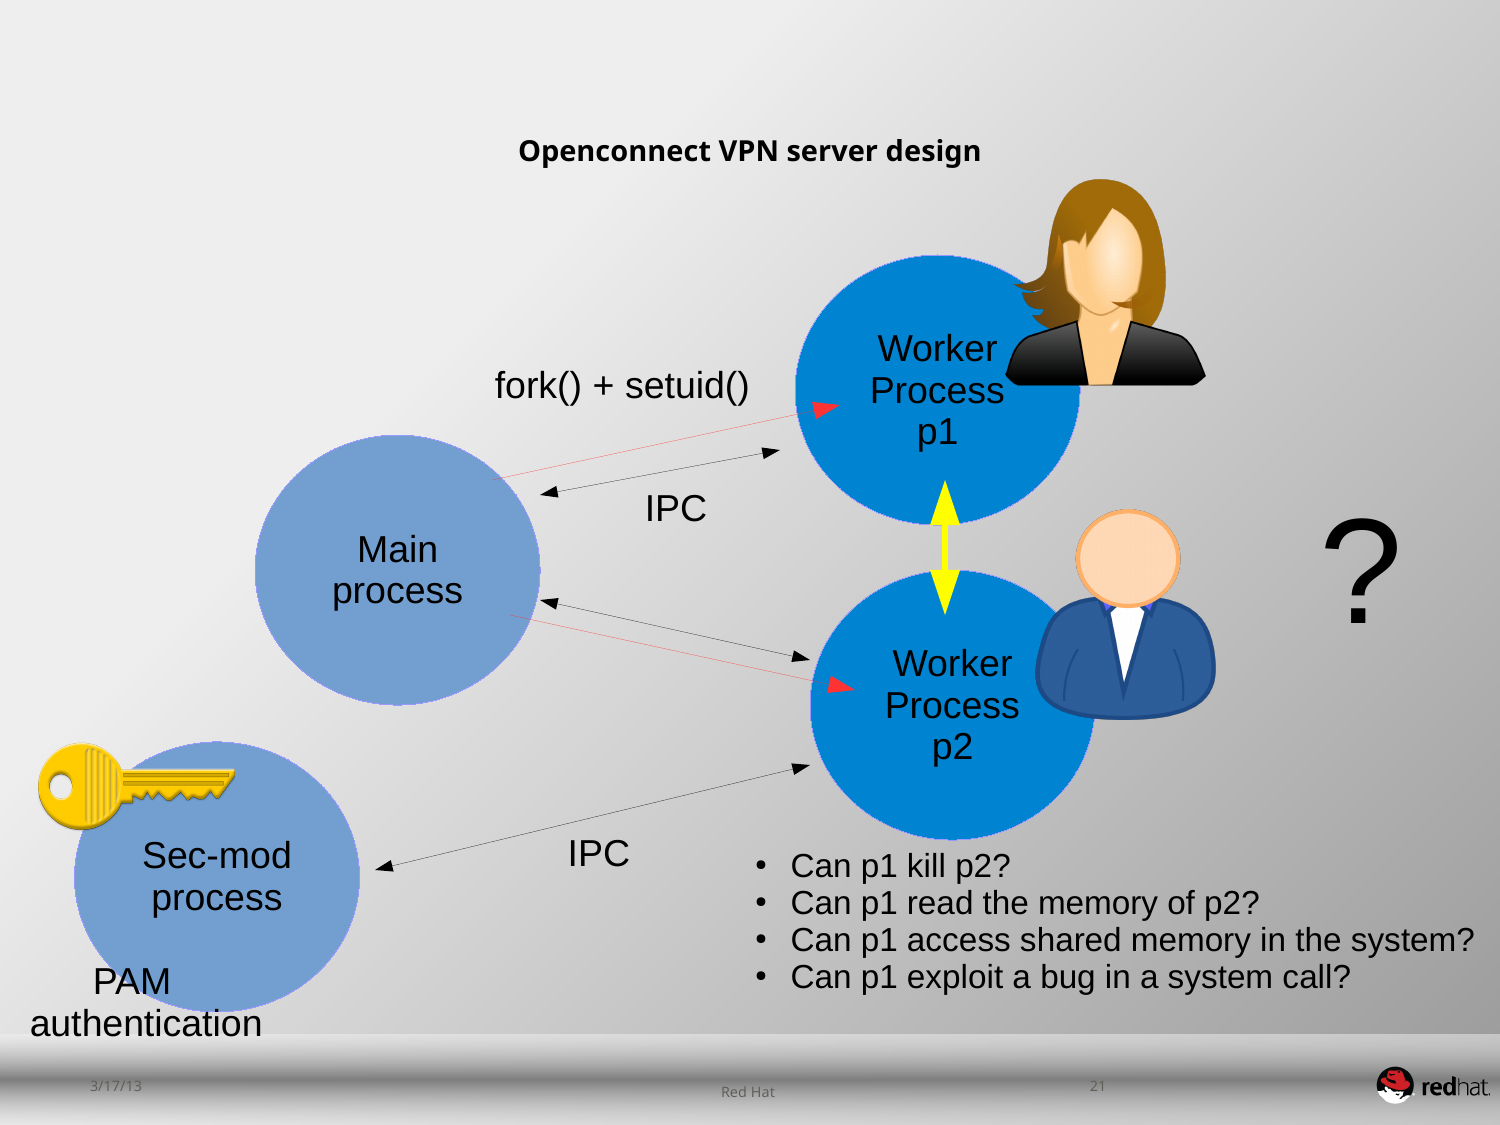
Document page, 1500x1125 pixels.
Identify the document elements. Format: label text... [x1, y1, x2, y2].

picture [1364, 1065, 1500, 1110]
picture [1035, 509, 1216, 721]
text_box IPC [552, 825, 646, 882]
text_box Can p1 kill p2? Can p1 read the memory of p2? Can p1 access shared memory in the system? Can p1 exploit a bug in a system call? [705, 840, 1500, 1065]
picture [1005, 179, 1206, 386]
picture [38, 741, 235, 832]
text_box PAM authentication [15, 952, 278, 1052]
text_box Main process [255, 435, 541, 706]
slide_number 3/17/13 [75, 1051, 425, 1112]
text_box IPC [630, 479, 723, 537]
title Openconnect VPN server design [75, 22, 1426, 188]
text_box ? [1304, 479, 1418, 663]
slide_number <number> [1074, 1065, 1337, 1112]
footer Red Hat [300, 1065, 1200, 1110]
text_box fork() + setuid() [480, 356, 766, 414]
list [74, 209, 1425, 1012]
